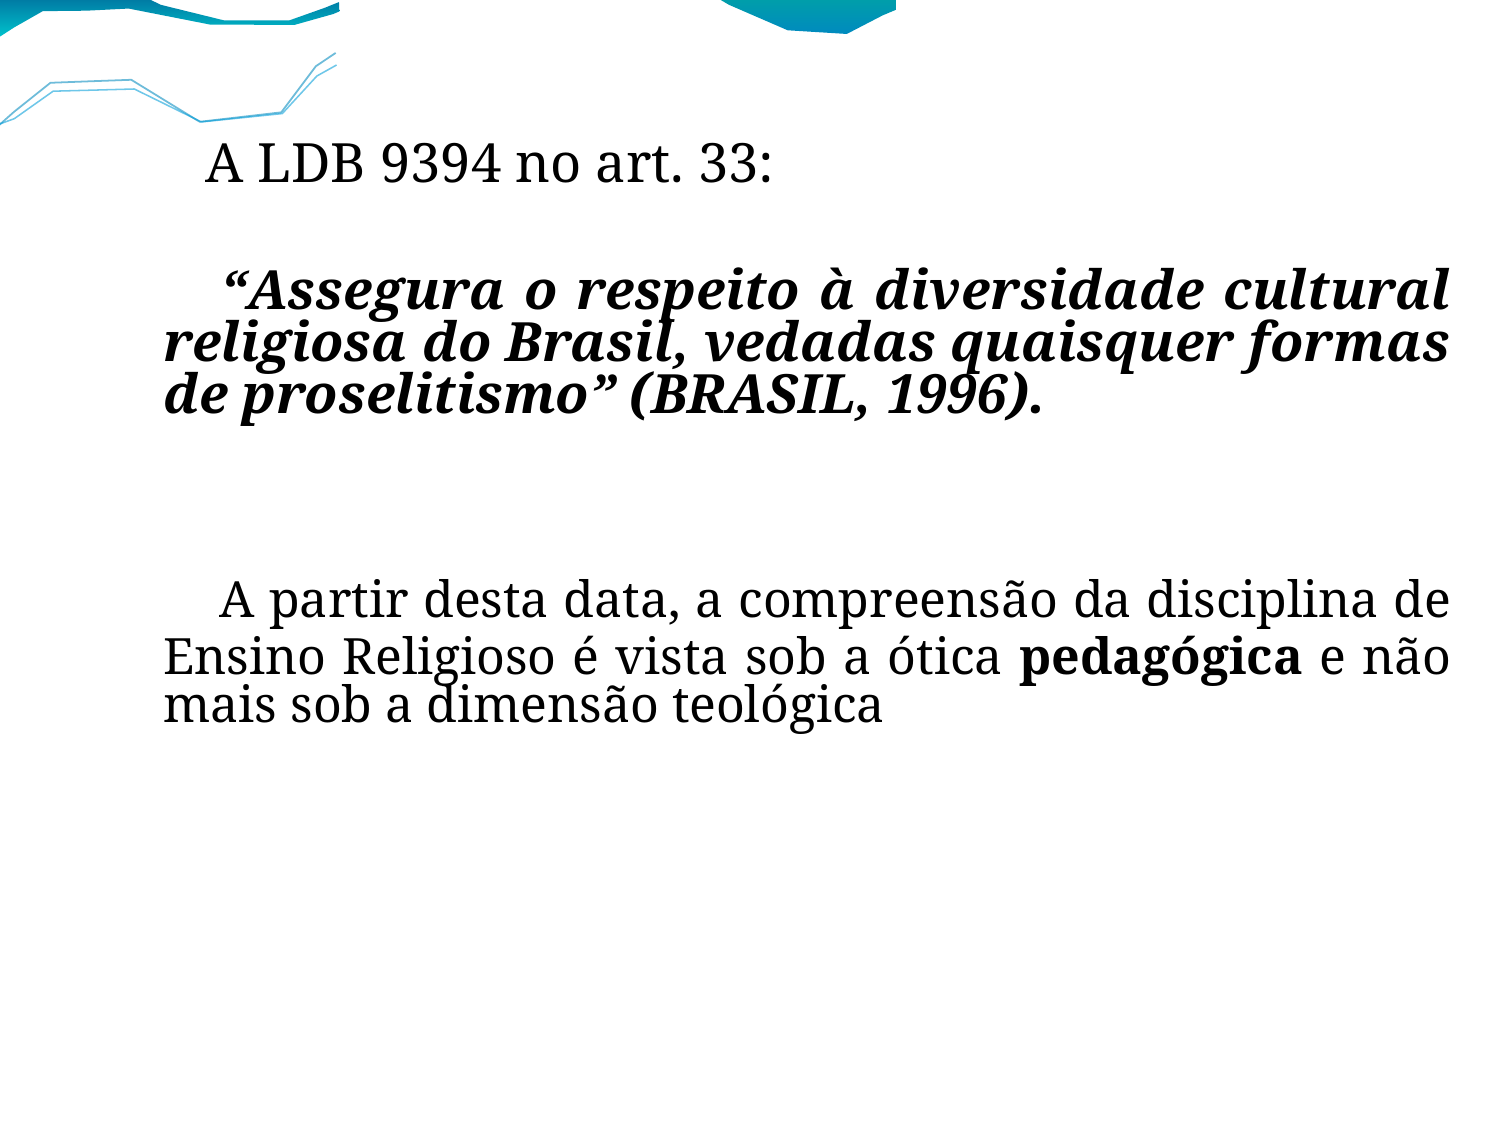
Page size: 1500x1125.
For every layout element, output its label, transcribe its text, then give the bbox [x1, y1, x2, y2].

list A LDB 9394 no art. 33: “Assegura o respeito à diversidade cultural religiosa do Brasil, vedadas quaisquer formas de proselitismo” (BRASIL, 1996). A partir desta data, a compreensão da disciplina de Ensino Religioso é vista sob a ótica pedagógica e não mais sob a dimensão teológica [150, 133, 1466, 1125]
